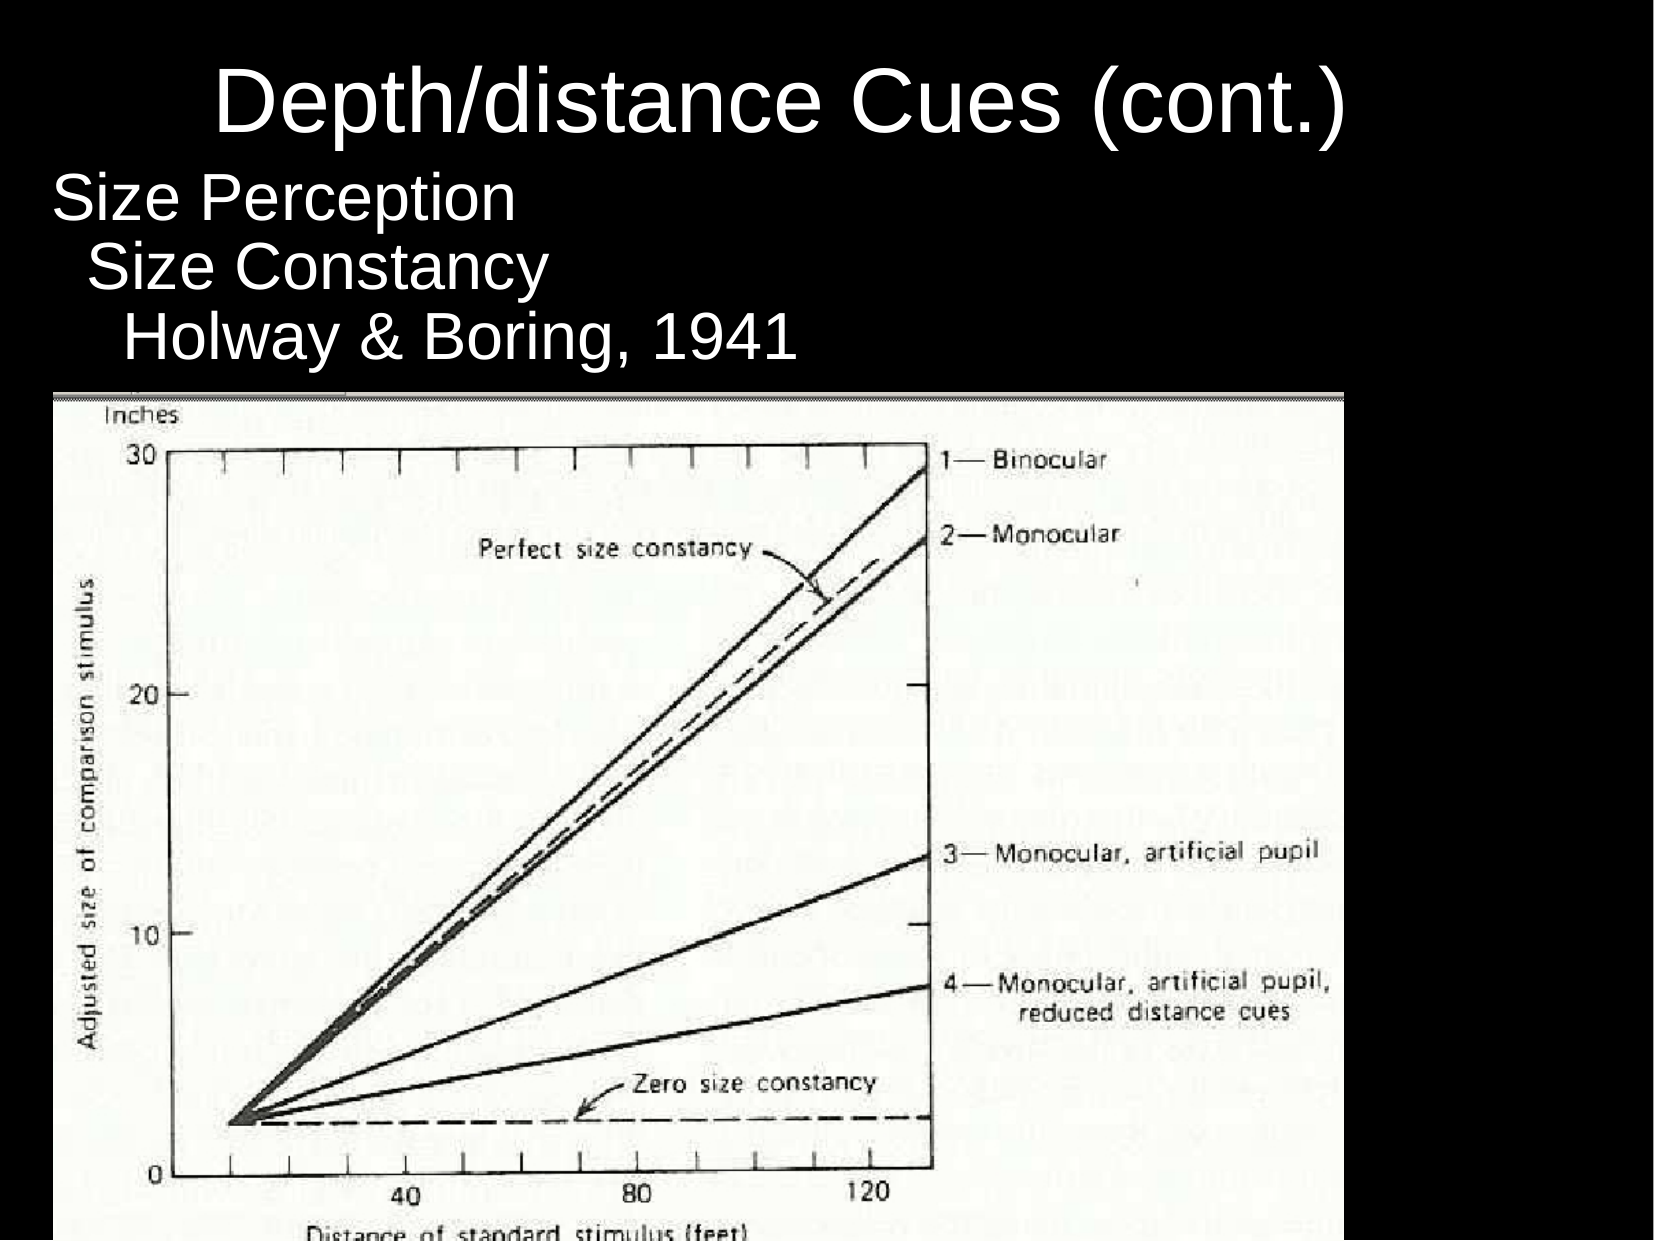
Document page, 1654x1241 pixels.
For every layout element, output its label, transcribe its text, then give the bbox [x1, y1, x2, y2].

text_box Size Perception Size Constancy Holway & Boring, 1941 [36, 157, 1623, 1122]
title Depth/distance Cues (cont.) [37, 0, 1526, 157]
picture [53, 392, 1344, 1241]
